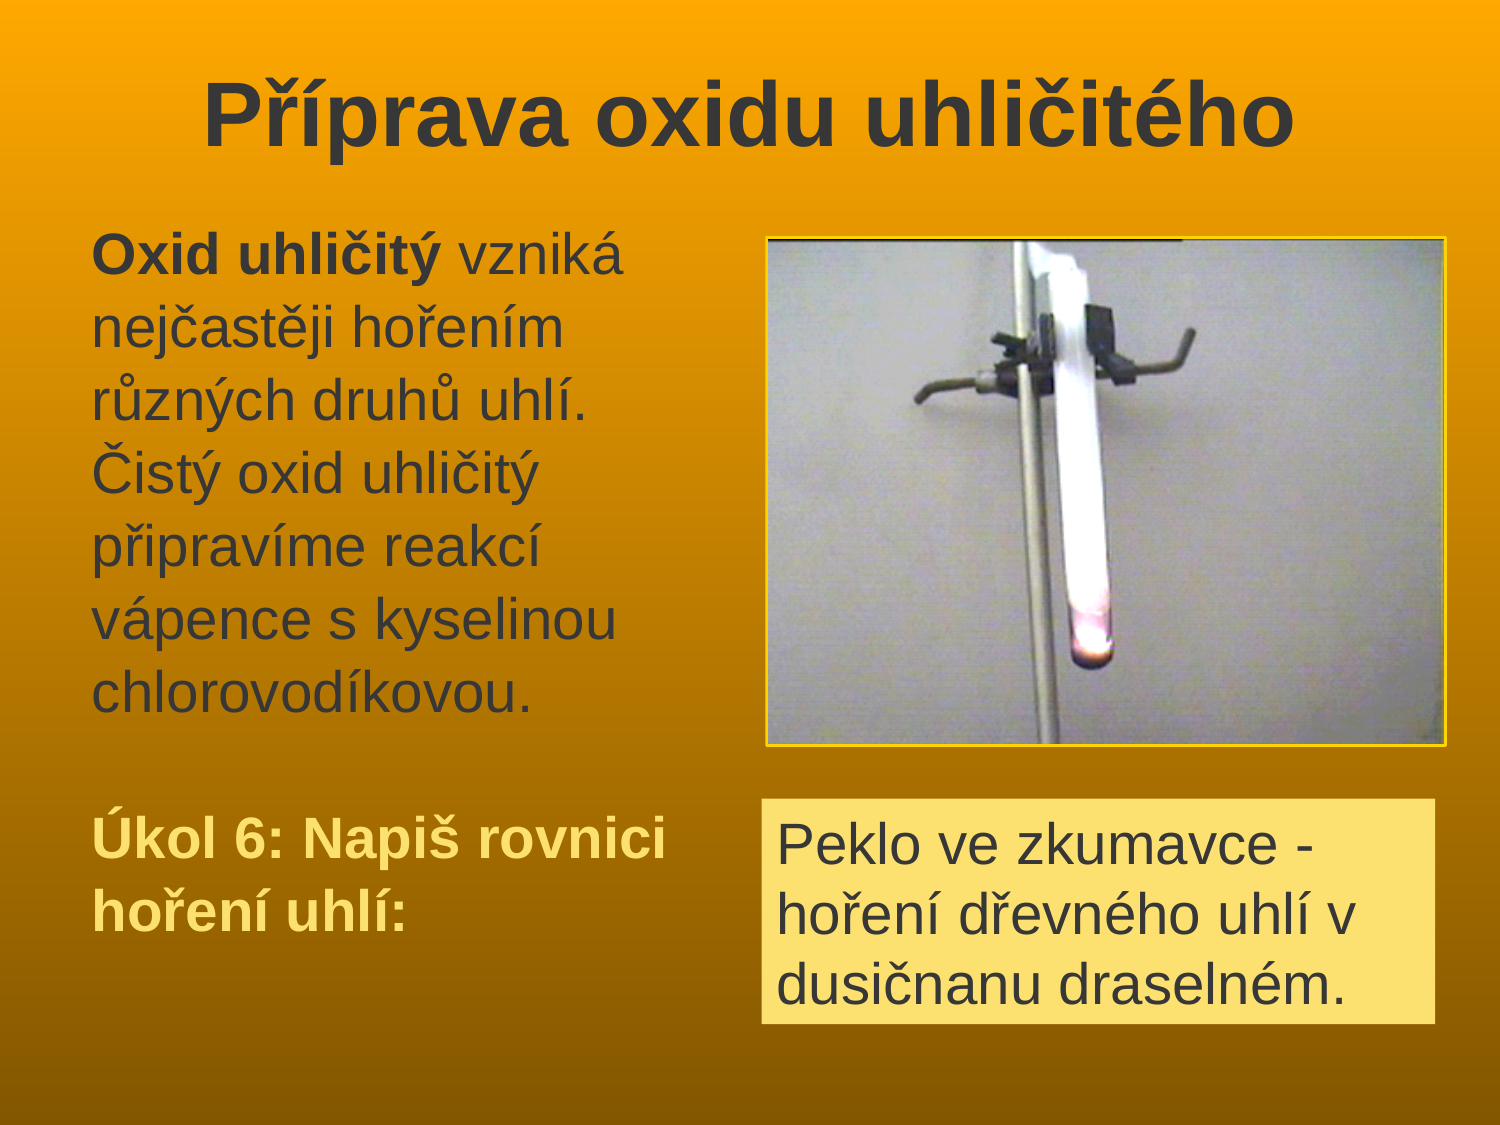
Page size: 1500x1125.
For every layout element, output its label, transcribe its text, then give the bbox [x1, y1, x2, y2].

title Příprava oxidu uhličitého [75, 45, 1426, 185]
text_box Peklo ve zkumavce - hoření dřevného uhlí v dusičnanu draselném. [761, 798, 1436, 1025]
picture [765, 236, 1447, 748]
list Oxid uhličitý vzniká nejčastěji hořením různých druhů uhlí. Čistý oxid uhličitý připravíme reakcí vápence s kyselinou chlorovodíkovou. Úkol 6: Napiš rovnici hoření uhlí: [76, 219, 703, 1047]
